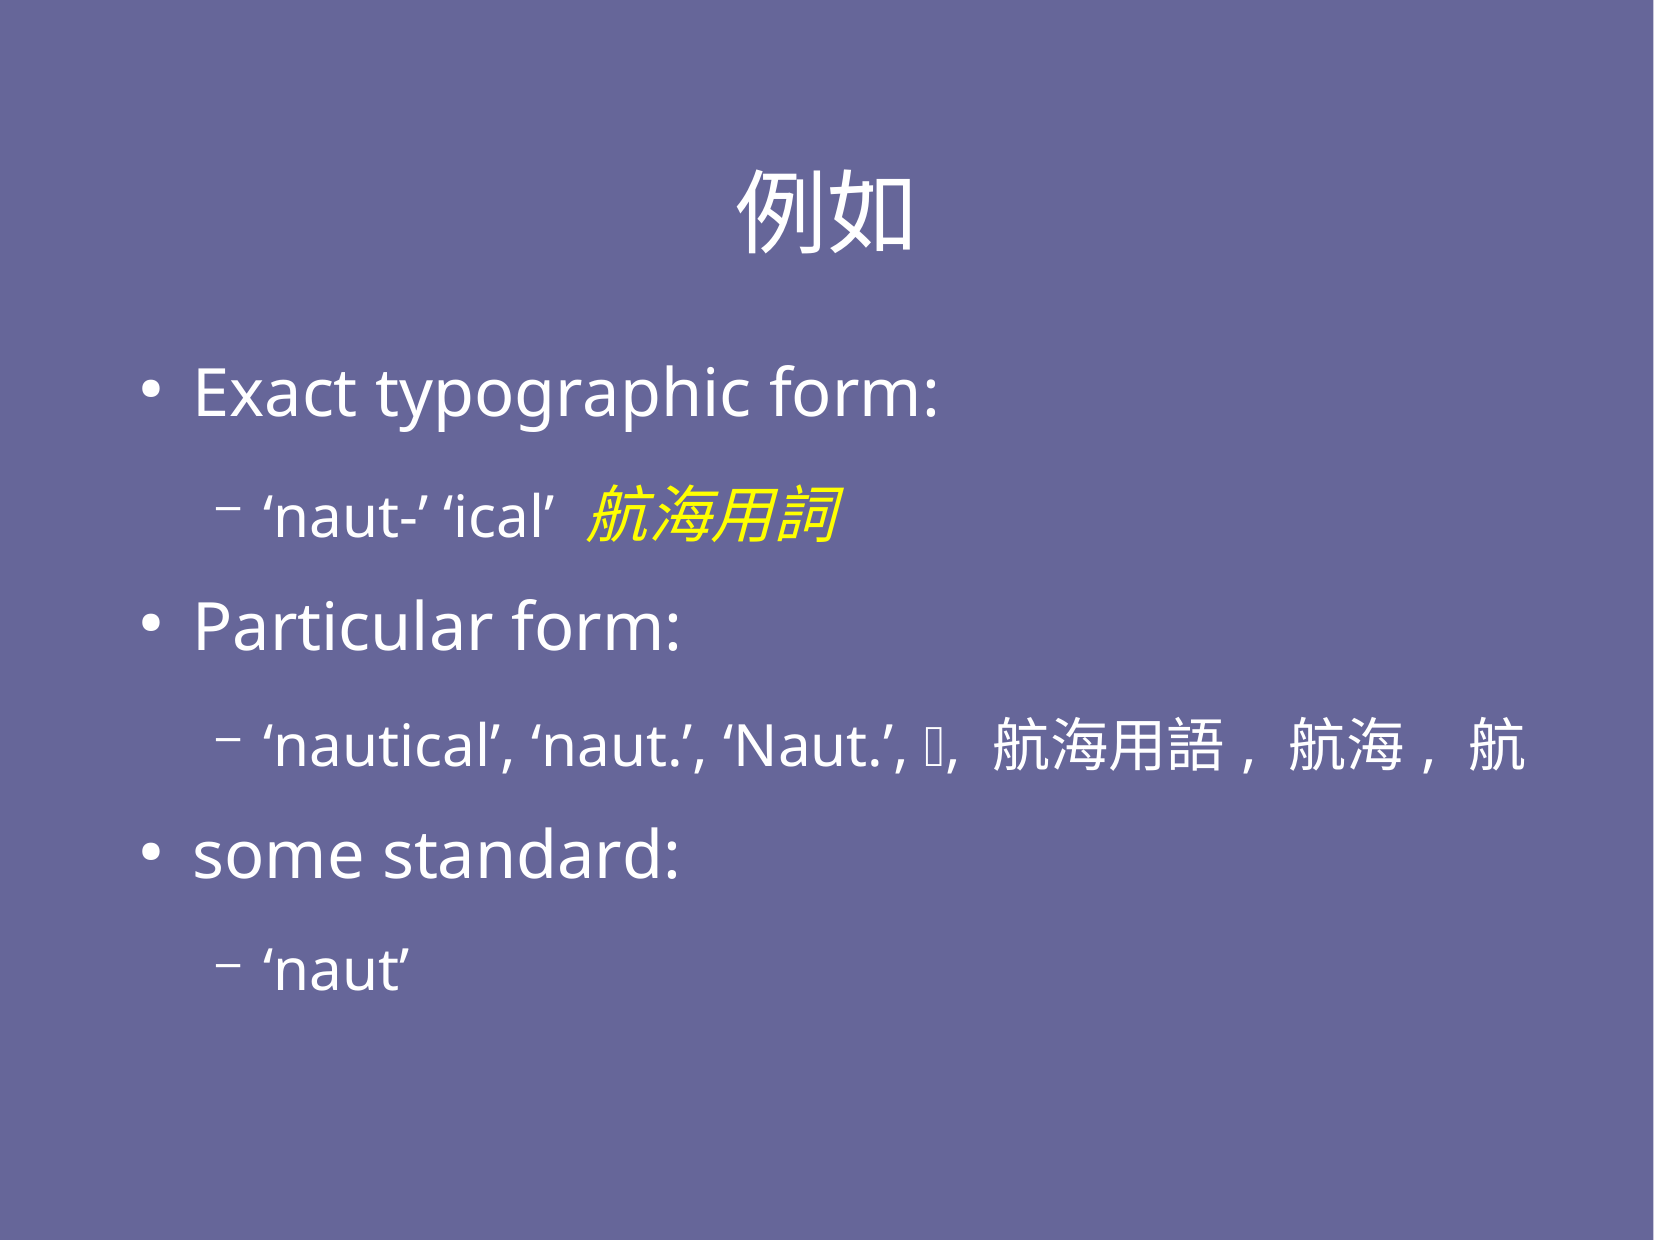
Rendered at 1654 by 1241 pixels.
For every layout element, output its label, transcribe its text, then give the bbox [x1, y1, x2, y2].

list Exact typographic form: ‘naut-’ ‘ical’ 航海用詞 Particular form: ‘nautical’, ‘naut.’, ‘Naut.’, , 航海用語, 航海, 航 some standard: ‘naut’ [121, 344, 1534, 1112]
title 例如 [121, 110, 1534, 303]
